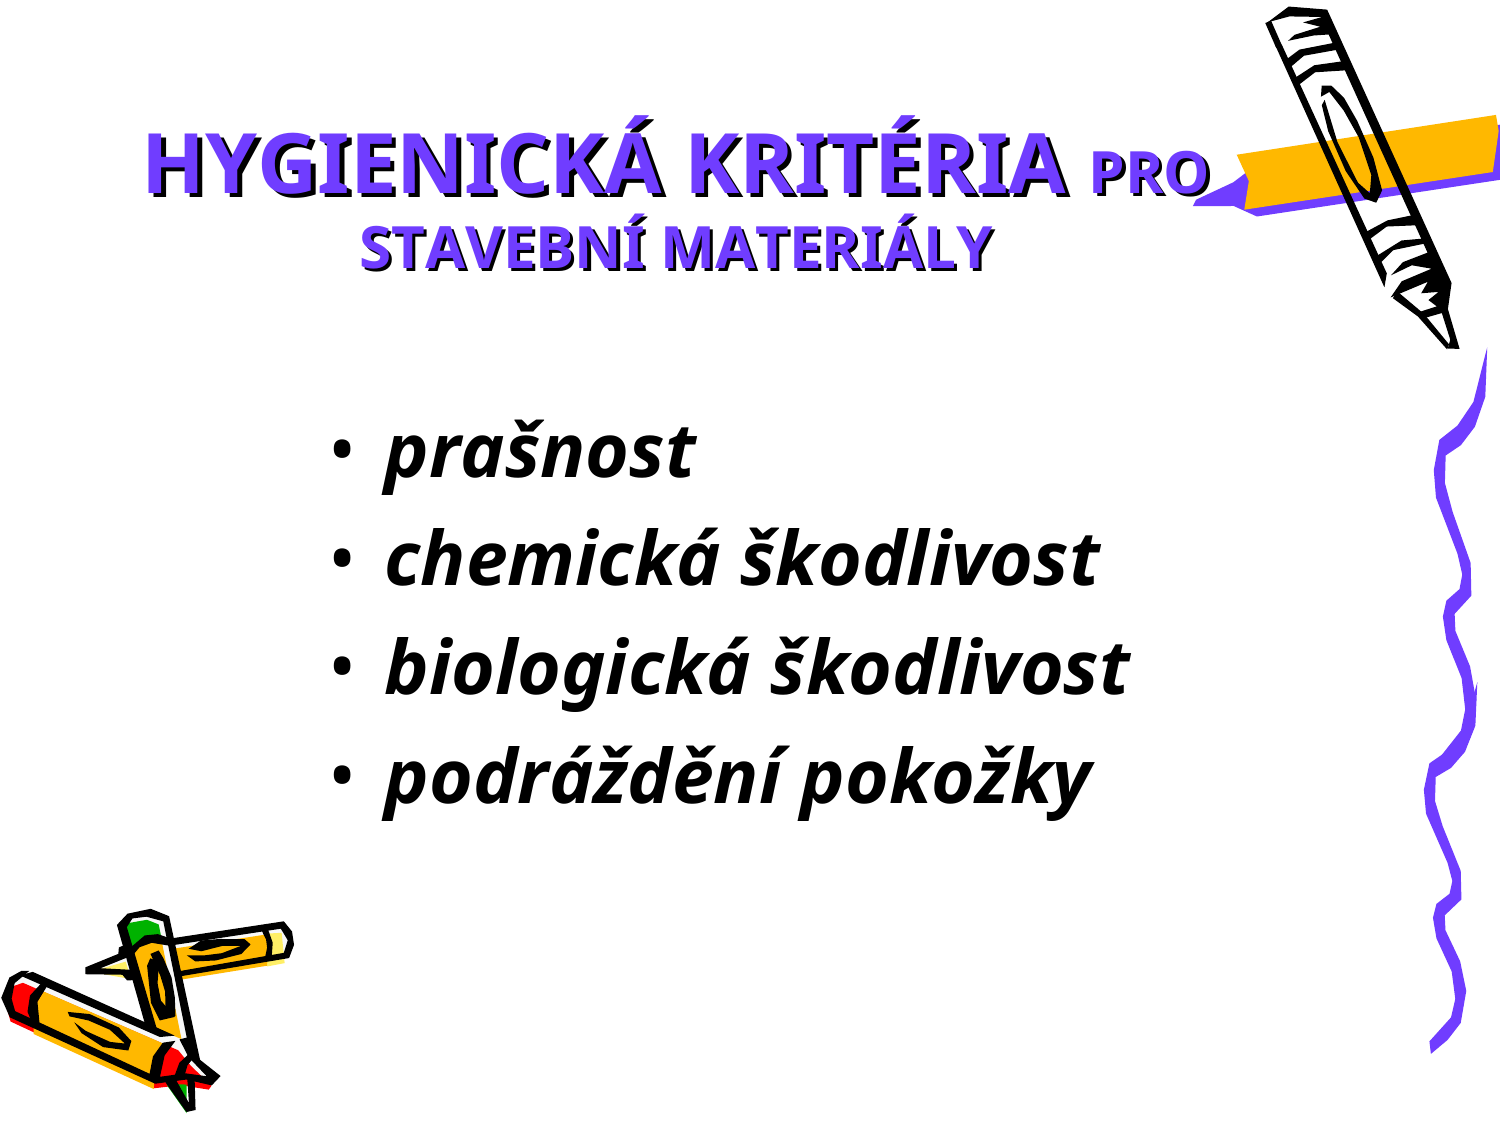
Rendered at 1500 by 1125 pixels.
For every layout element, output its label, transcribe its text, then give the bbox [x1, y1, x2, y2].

title HYGIENICKÁ KRITÉRIA PRO STAVEBNÍ MATERIÁLY [112, 24, 1240, 288]
list prašnost chemická škodlivost biologická škodlivost podráždění pokožky [313, 394, 1188, 847]
